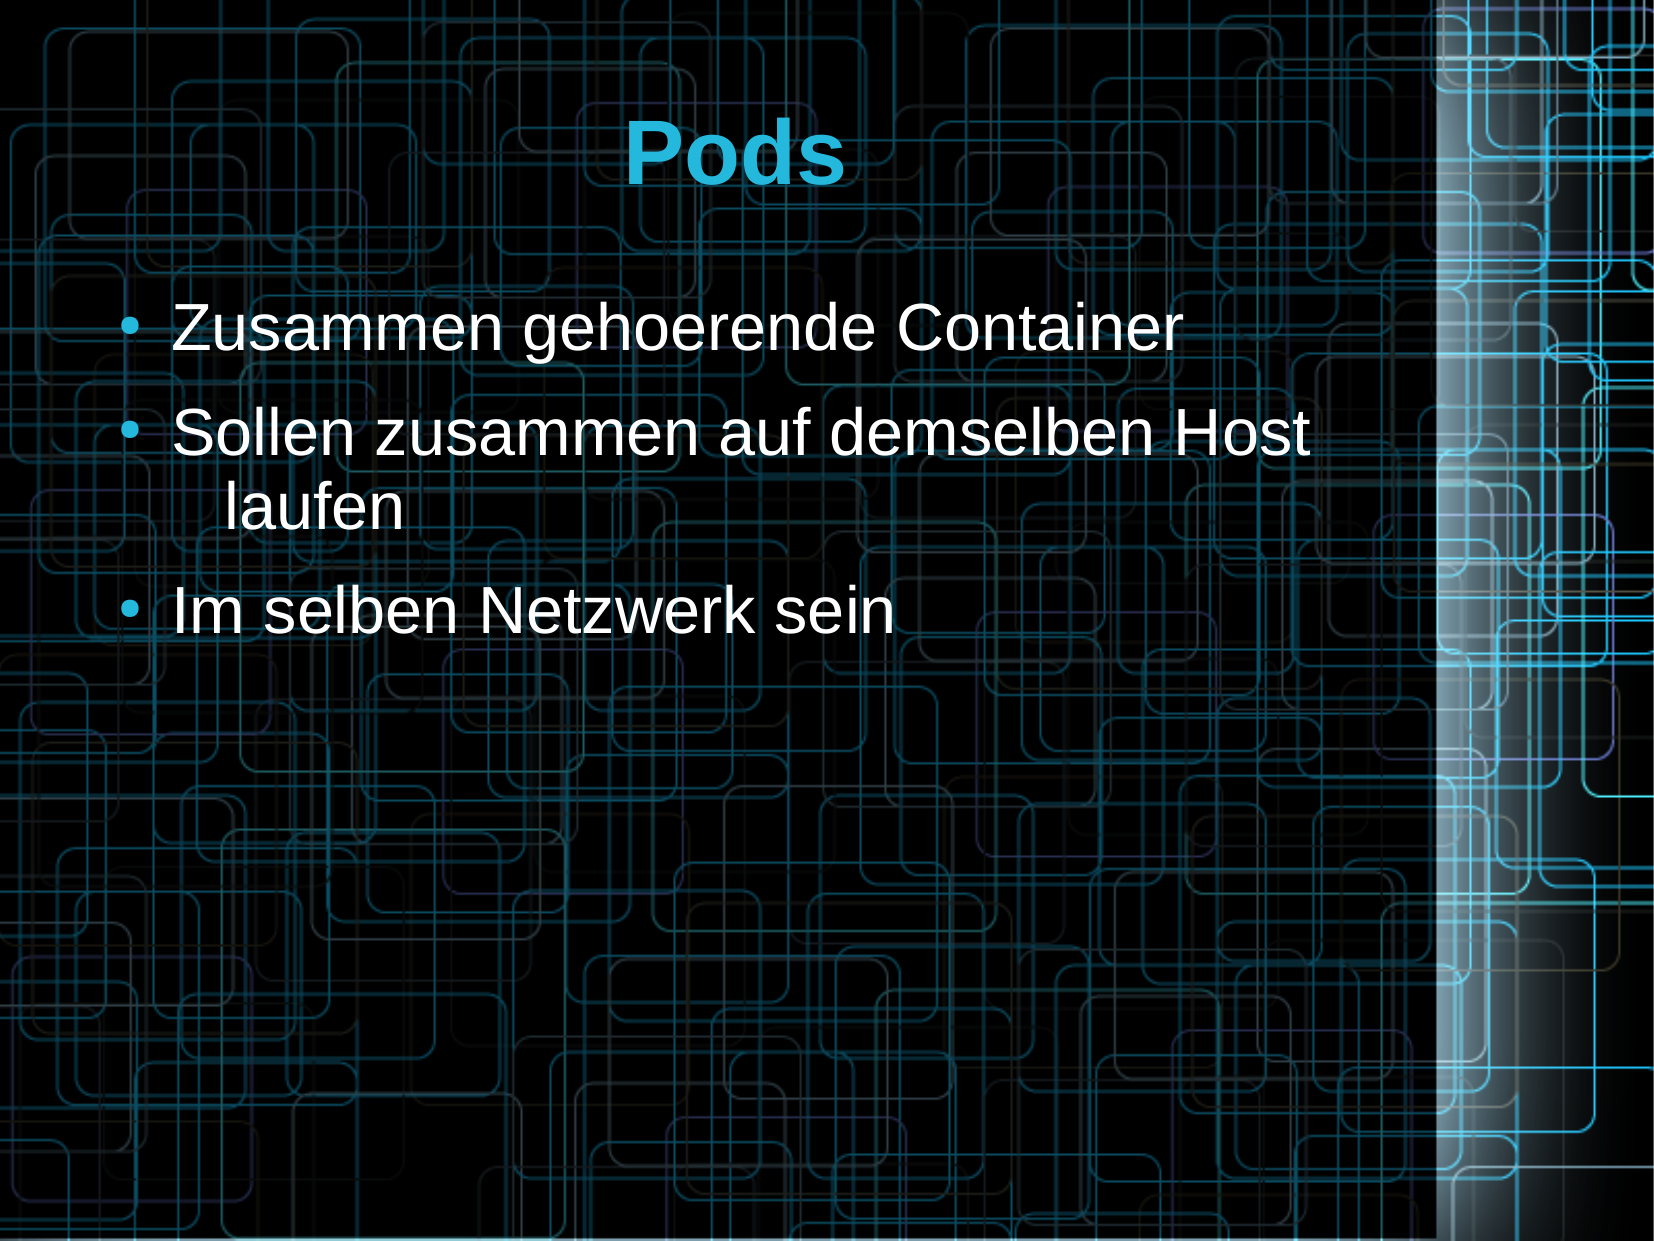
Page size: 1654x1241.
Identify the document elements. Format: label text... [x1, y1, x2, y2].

picture [0, 0, 1654, 1241]
list Zusammen gehoerende Container Sollen zusammen auf demselben Host laufen Im selben Netzwerk sein [82, 290, 1388, 1010]
title Pods [82, 49, 1388, 257]
